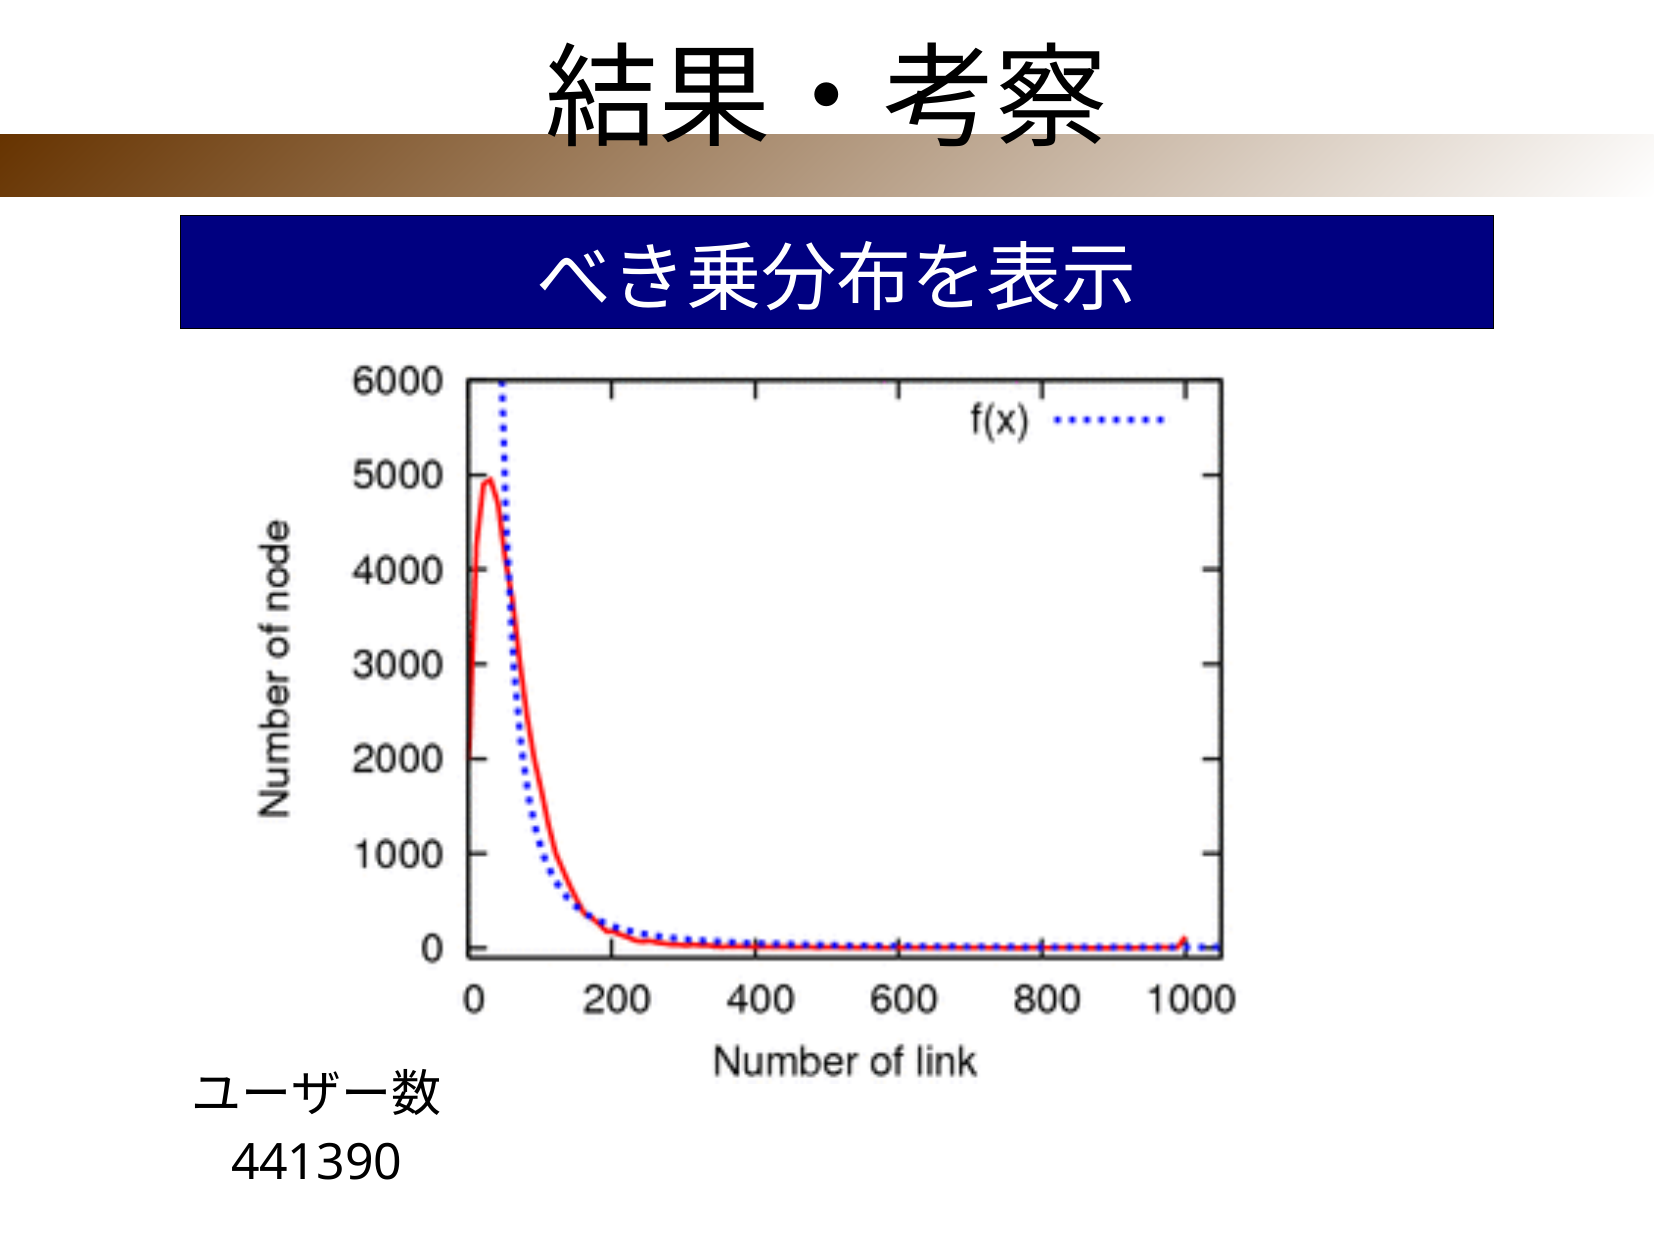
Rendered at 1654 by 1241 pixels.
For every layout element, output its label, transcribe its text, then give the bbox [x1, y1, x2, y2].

text_box [0, 134, 1654, 197]
text_box 結果・考察 [88, 0, 1565, 148]
text_box ユーザー数 441390 [176, 1046, 457, 1169]
picture [235, 331, 1292, 1084]
text_box べき乗分布を表示 [180, 215, 1494, 329]
